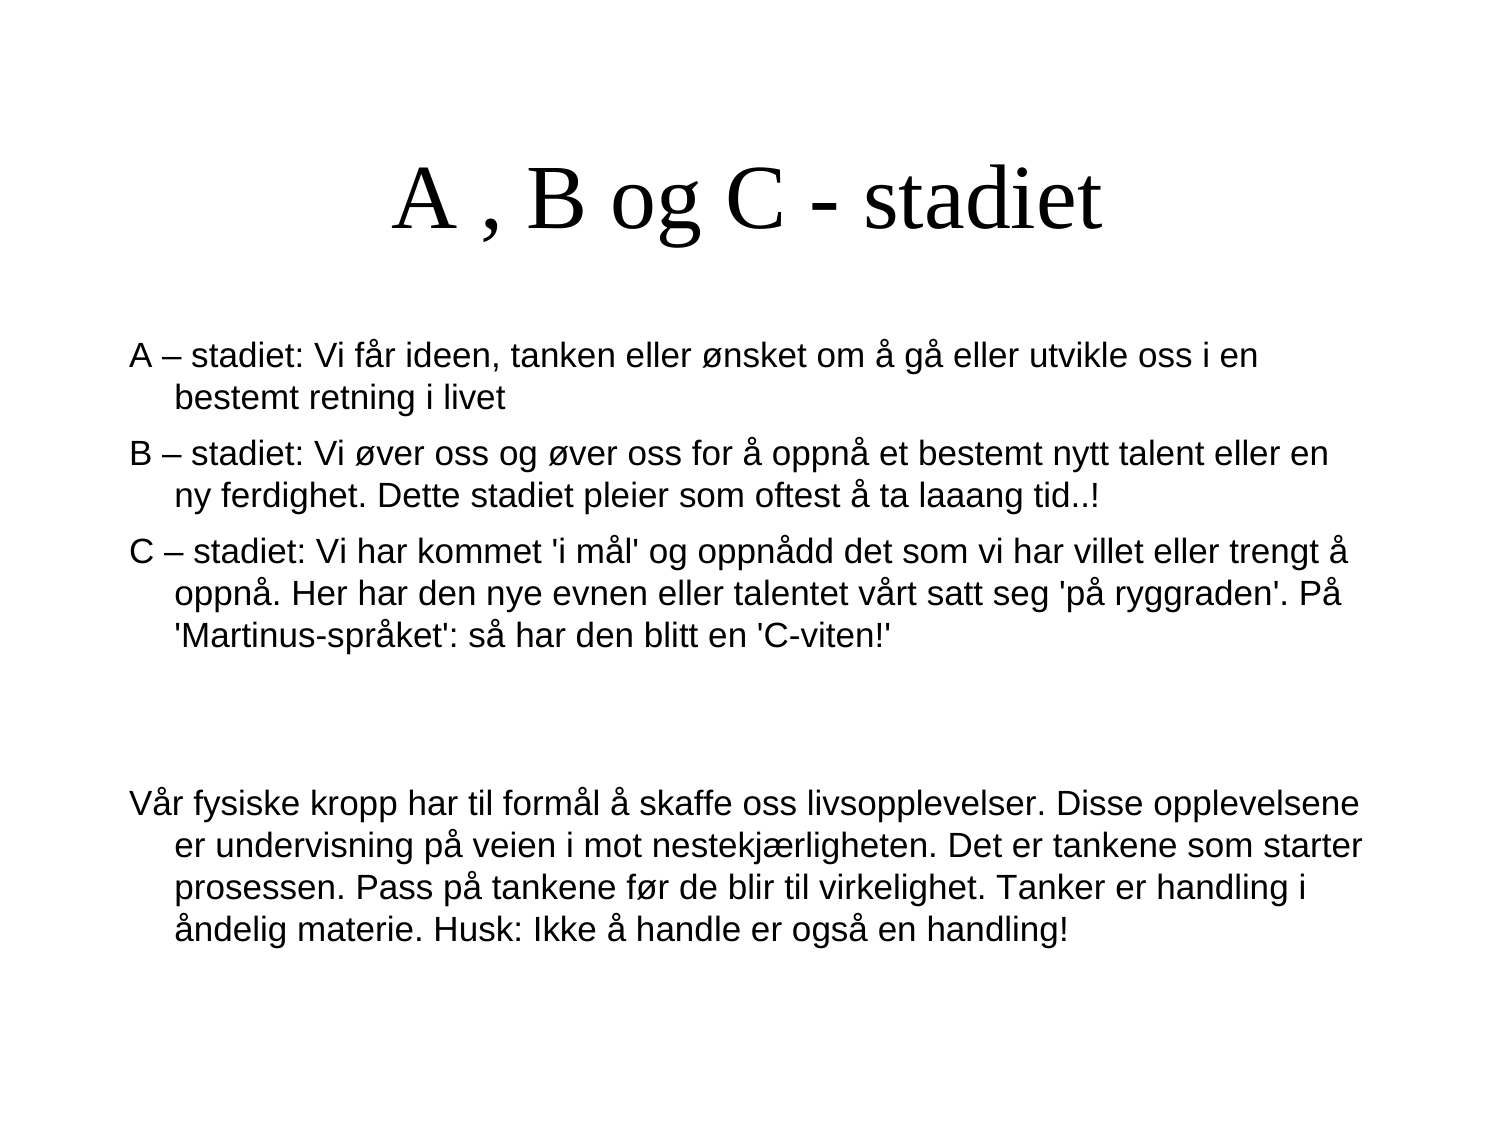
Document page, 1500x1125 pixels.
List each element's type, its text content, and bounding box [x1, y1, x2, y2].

list A – stadiet: Vi får ideen, tanken eller ønsket om å gå eller utvikle oss i en bestemt retning i livet B – stadiet: Vi øver oss og øver oss for å oppnå et bestemt nytt talent eller en ny ferdighet. Dette stadiet pleier som oftest å ta laaang tid..! C – stadiet: Vi har kommet 'i mål' og oppnådd det som vi har villet eller trengt å oppnå. Her har den nye evnen eller talentet vårt satt seg 'på ryggraden'. På 'Martinus-språket': så har den blitt en 'C-viten!' Vår fysiske kropp har til formål å skaffe oss livsopplevelser. Disse opplevelsene er undervisning på veien i mot nestekjærligheten. Det er tankene som starter prosessen. Pass på tankene før de blir til virkelighet. Tanker er handling i åndelig materie. Husk: Ikke å handle er også en handling! [112, 324, 1384, 996]
title A , B og C - stadiet [112, 99, 1384, 284]
